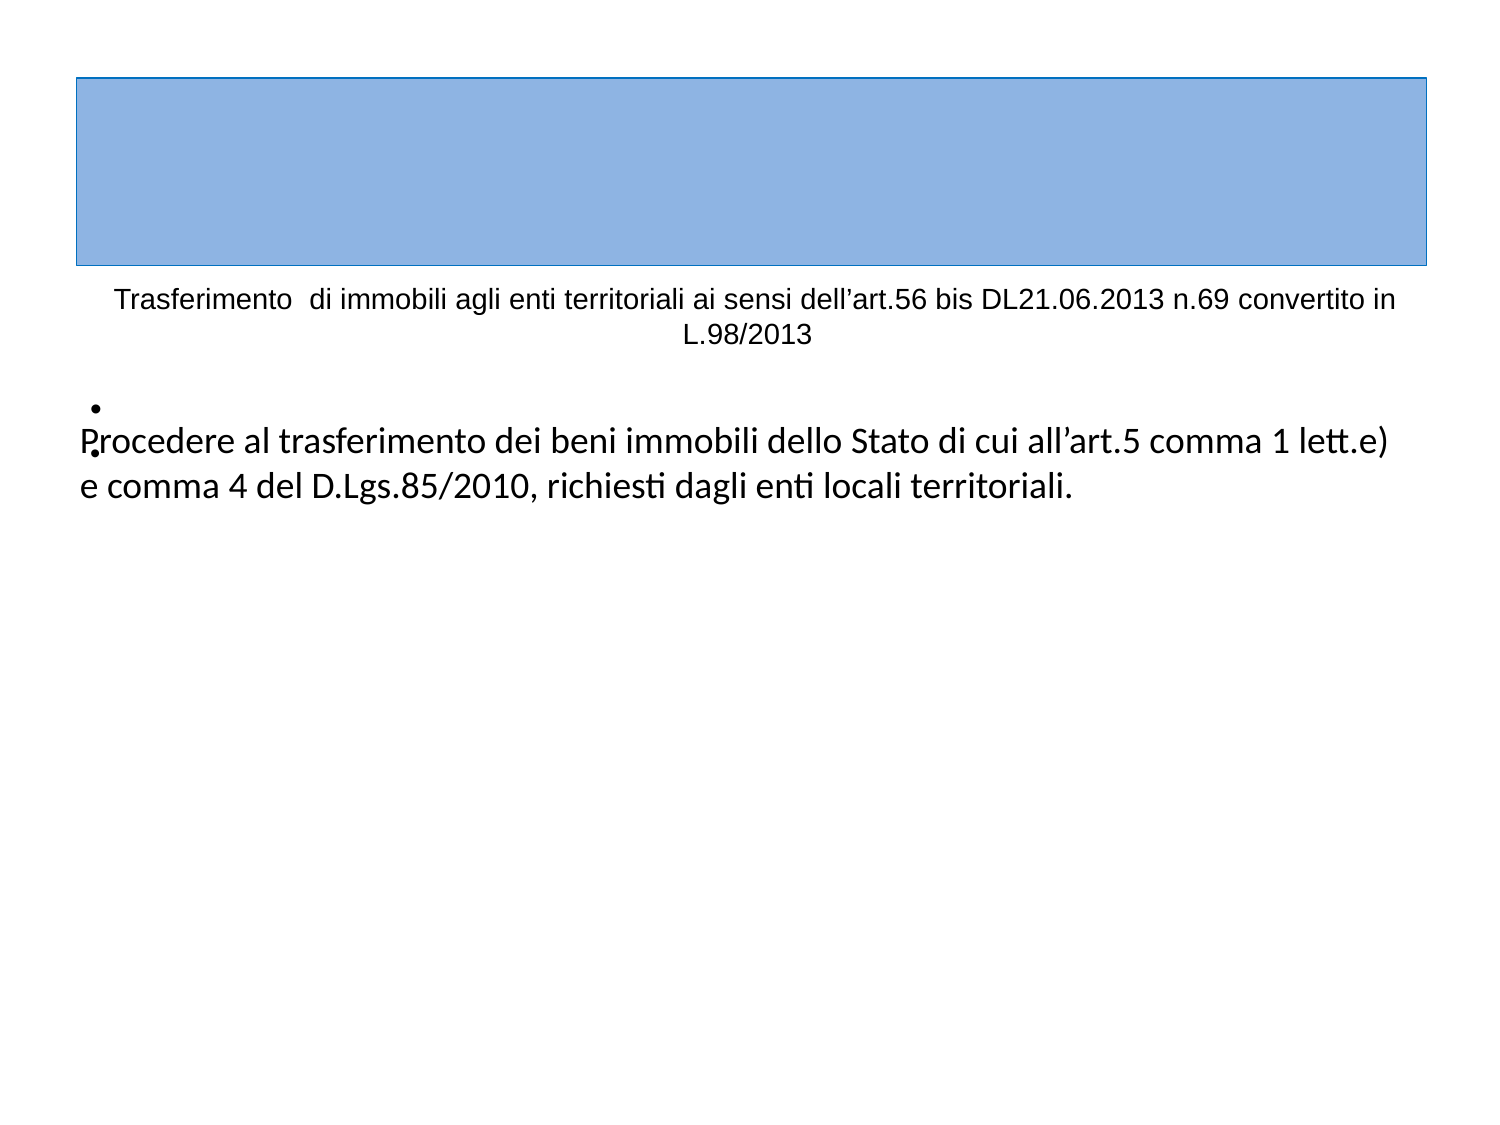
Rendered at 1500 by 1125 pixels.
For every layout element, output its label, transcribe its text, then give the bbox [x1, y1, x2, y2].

text_box Procedere al trasferimento dei beni immobili dello Stato di cui all’art.5 comma 1 lett.e) e comma 4 del D.Lgs.85/2010, richiesti dagli enti locali territoriali. [65, 409, 1423, 514]
list [75, 297, 1426, 1000]
title Trasferimento di immobili agli enti territoriali ai sensi dell’art.56 bis DL21.06.2013 n.69 convertito in L.98/2013 [76, 78, 1427, 266]
